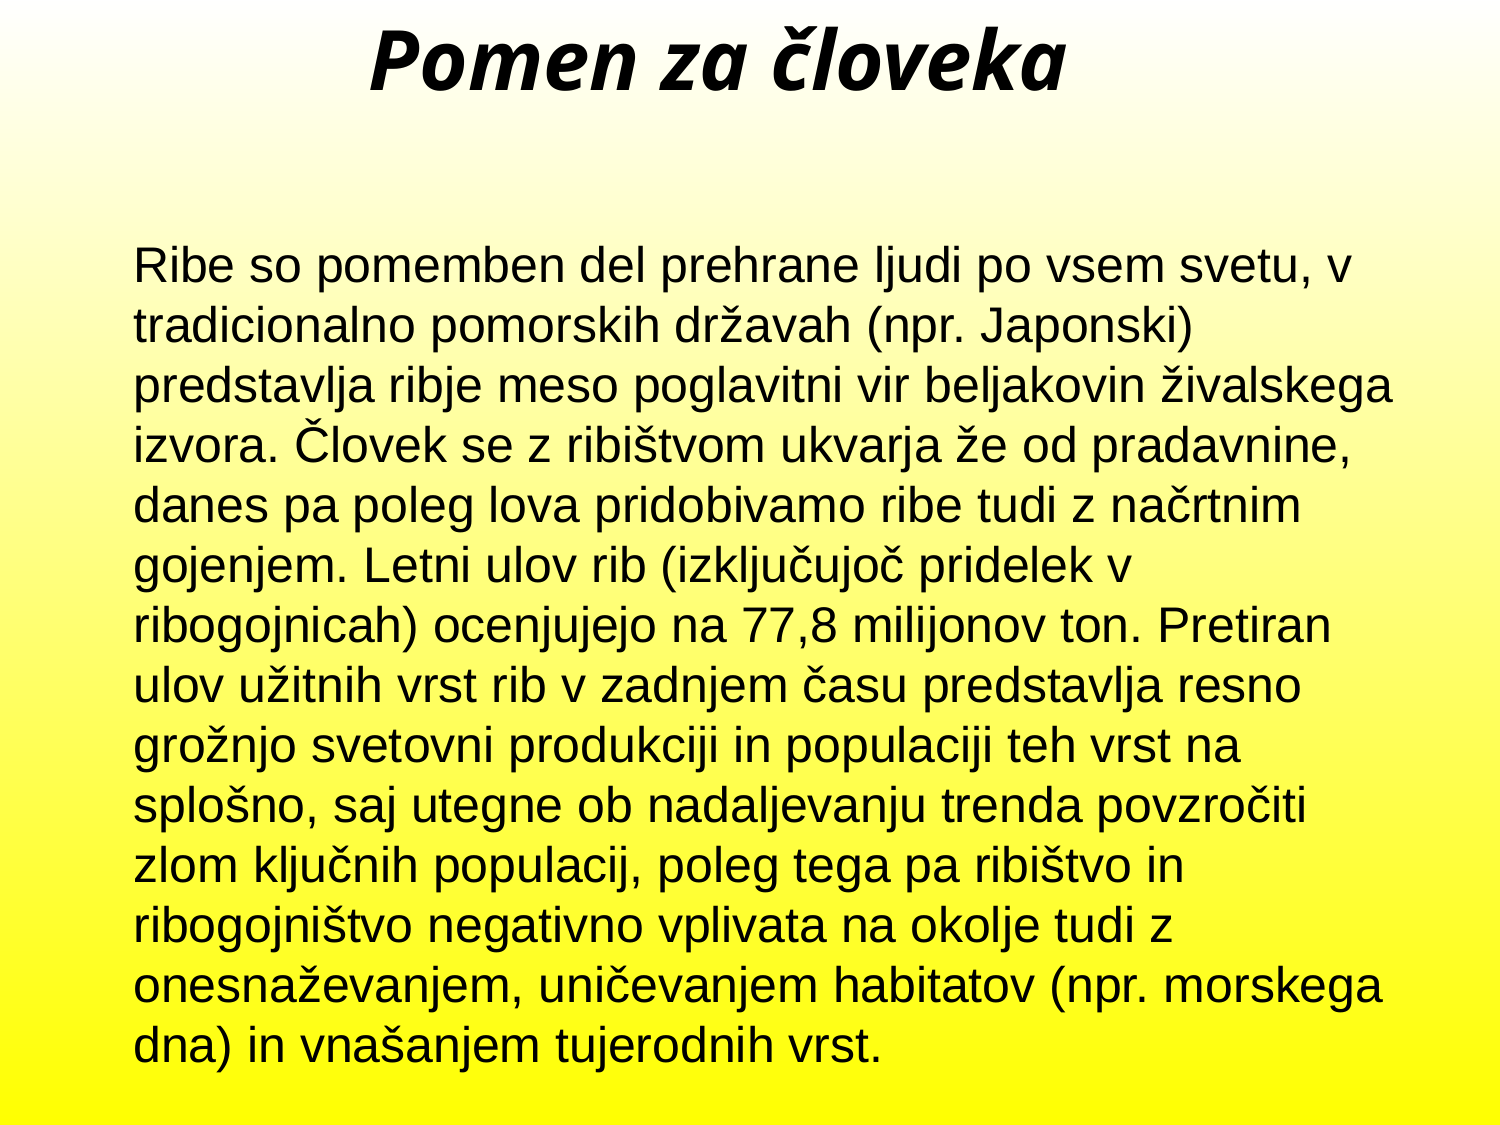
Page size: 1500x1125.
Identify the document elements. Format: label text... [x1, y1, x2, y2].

text_box Ribe so pomemben del prehrane ljudi po vsem svetu, v tradicionalno pomorskih državah (npr. Japonski) predstavlja ribje meso poglavitni vir beljakovin živalskega izvora. Človek se z ribištvom ukvarja že od pradavnine, danes pa poleg lova pridobivamo ribe tudi z načrtnim gojenjem. Letni ulov rib (izključujoč pridelek v ribogojnicah) ocenjujejo na 77,8 milijonov ton. Pretiran ulov užitnih vrst rib v zadnjem času predstavlja resno grožnjo svetovni produkciji in populaciji teh vrst na splošno, saj utegne ob nadaljevanju trenda povzročiti zlom ključnih populacij, poleg tega pa ribištvo in ribogojništvo negativno vplivata na okolje tudi z onesnaževanjem, uničevanjem habitatov (npr. morskega dna) in vnašanjem tujerodnih vrst. [62, 224, 1413, 968]
text_box Pomen za človeka [112, 0, 1325, 224]
